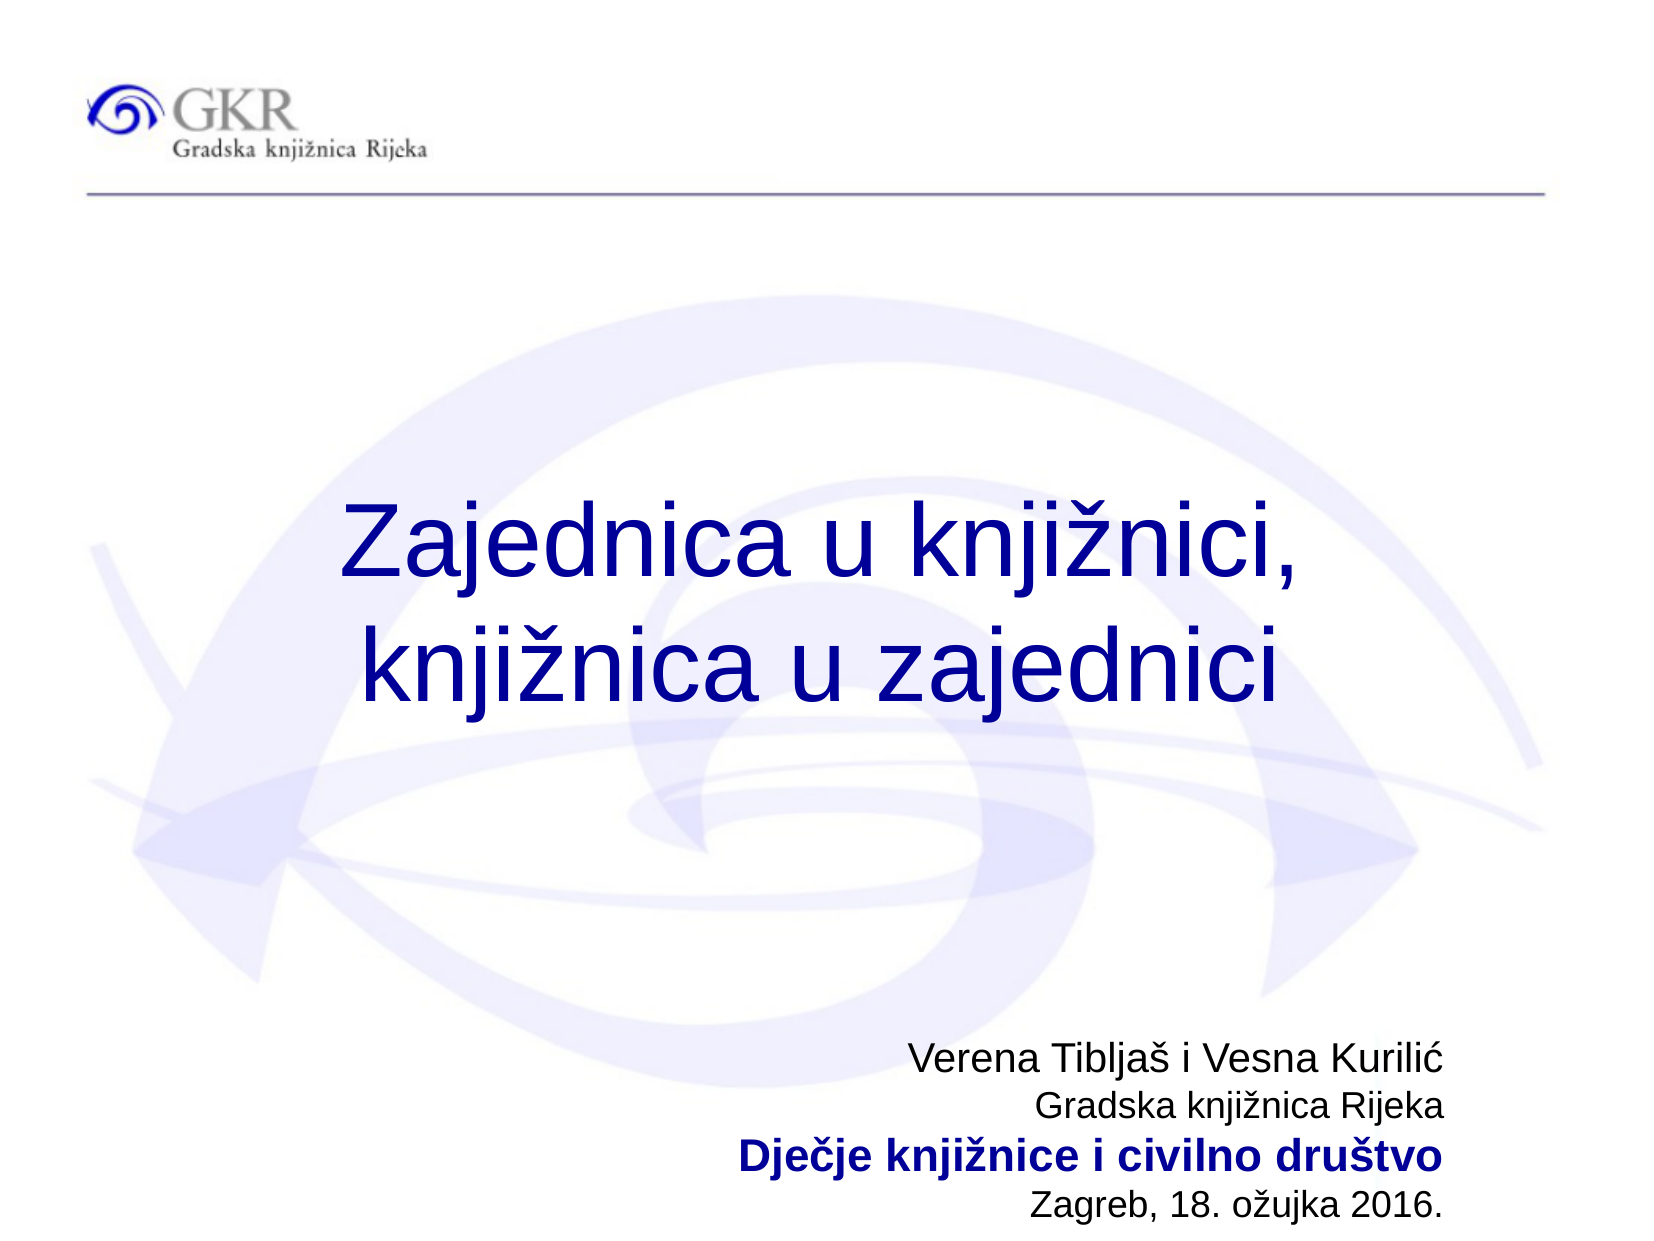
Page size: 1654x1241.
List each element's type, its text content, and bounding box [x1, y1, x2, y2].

text_box Verena Tibljaš i Vesna Kurilić Gradska knjižnica Rijeka Dječje knjižnice i civilno društvo Zagreb, 18. ožujka 2016. [738, 1030, 1595, 1214]
title Zajednica u knjižnici, knjižnica u zajednici [76, 472, 1565, 706]
picture [0, 33, 1653, 1204]
